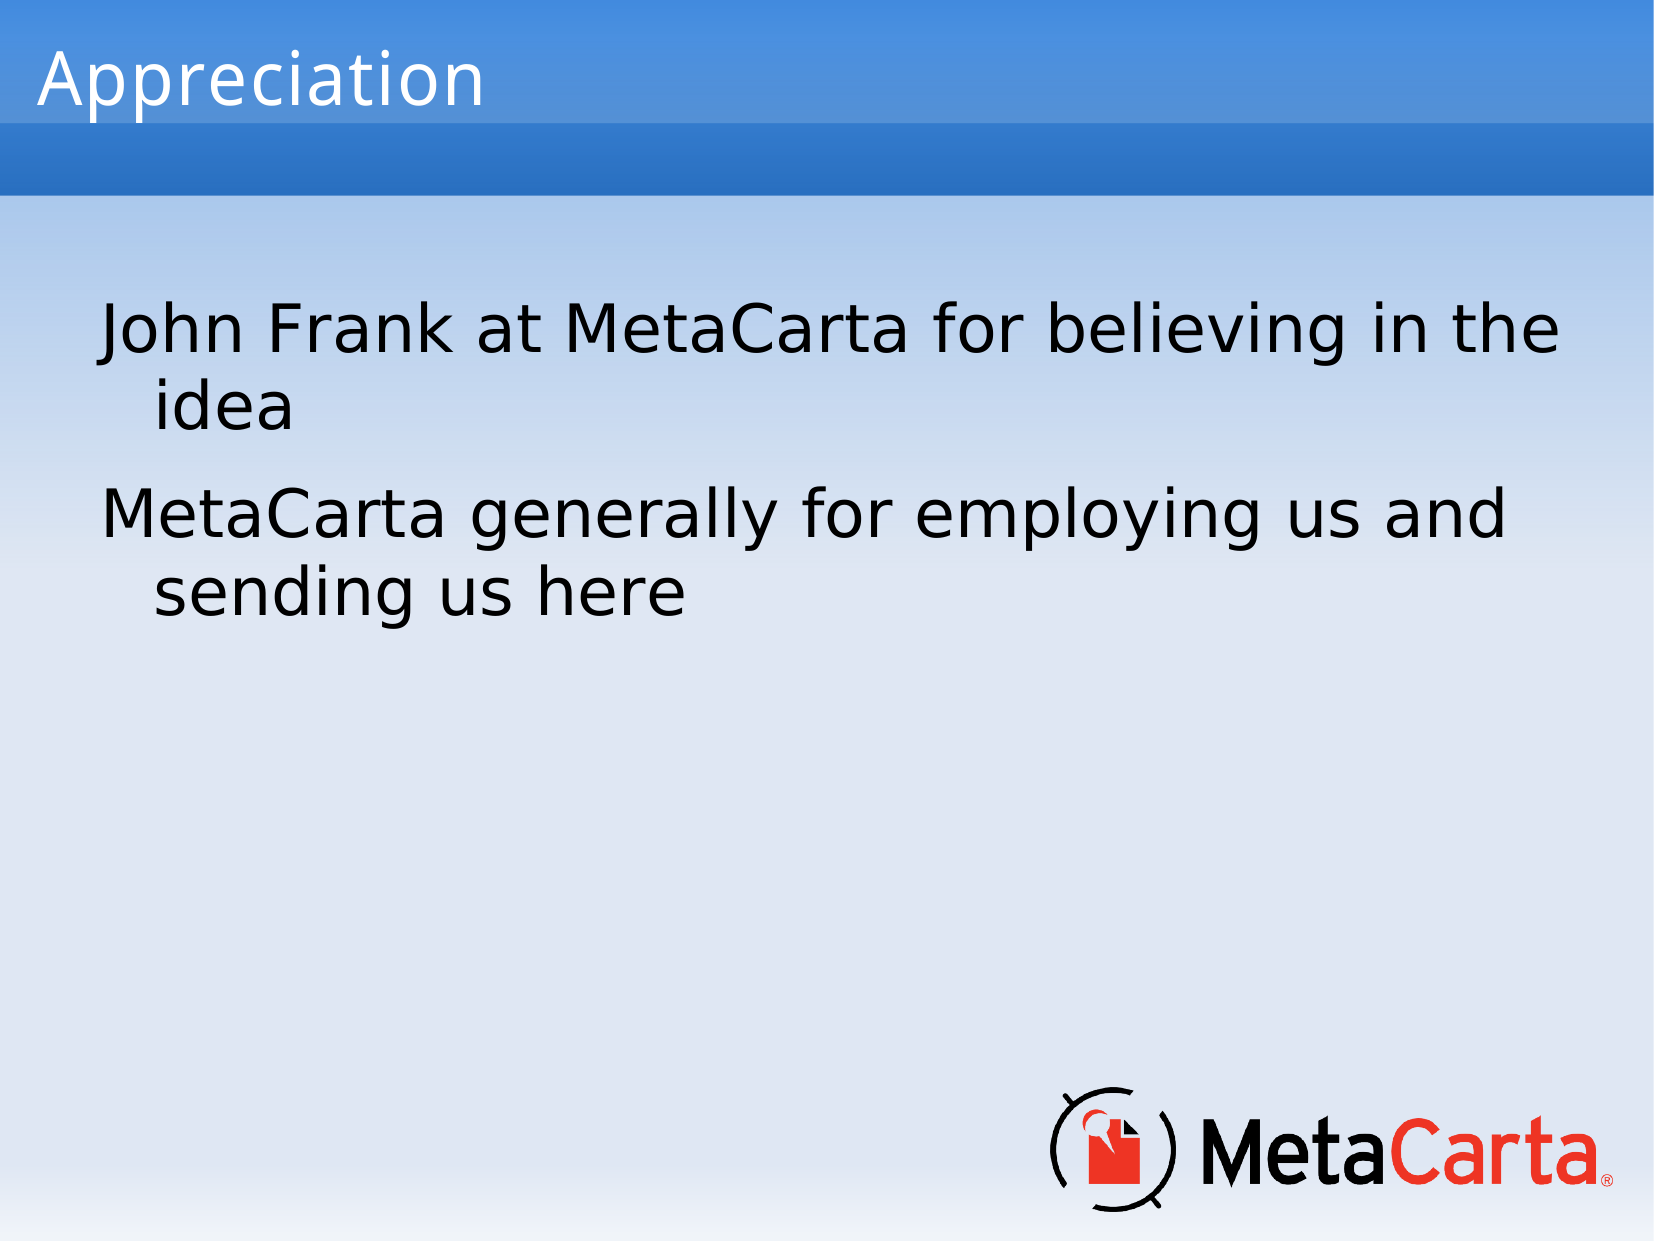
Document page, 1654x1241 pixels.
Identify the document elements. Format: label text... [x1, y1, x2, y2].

title Appreciation [37, 2, 1463, 151]
picture [0, 0, 1654, 1241]
list John Frank at MetaCarta for believing in the idea MetaCarta generally for employing us and sending us here [82, 290, 1571, 1109]
